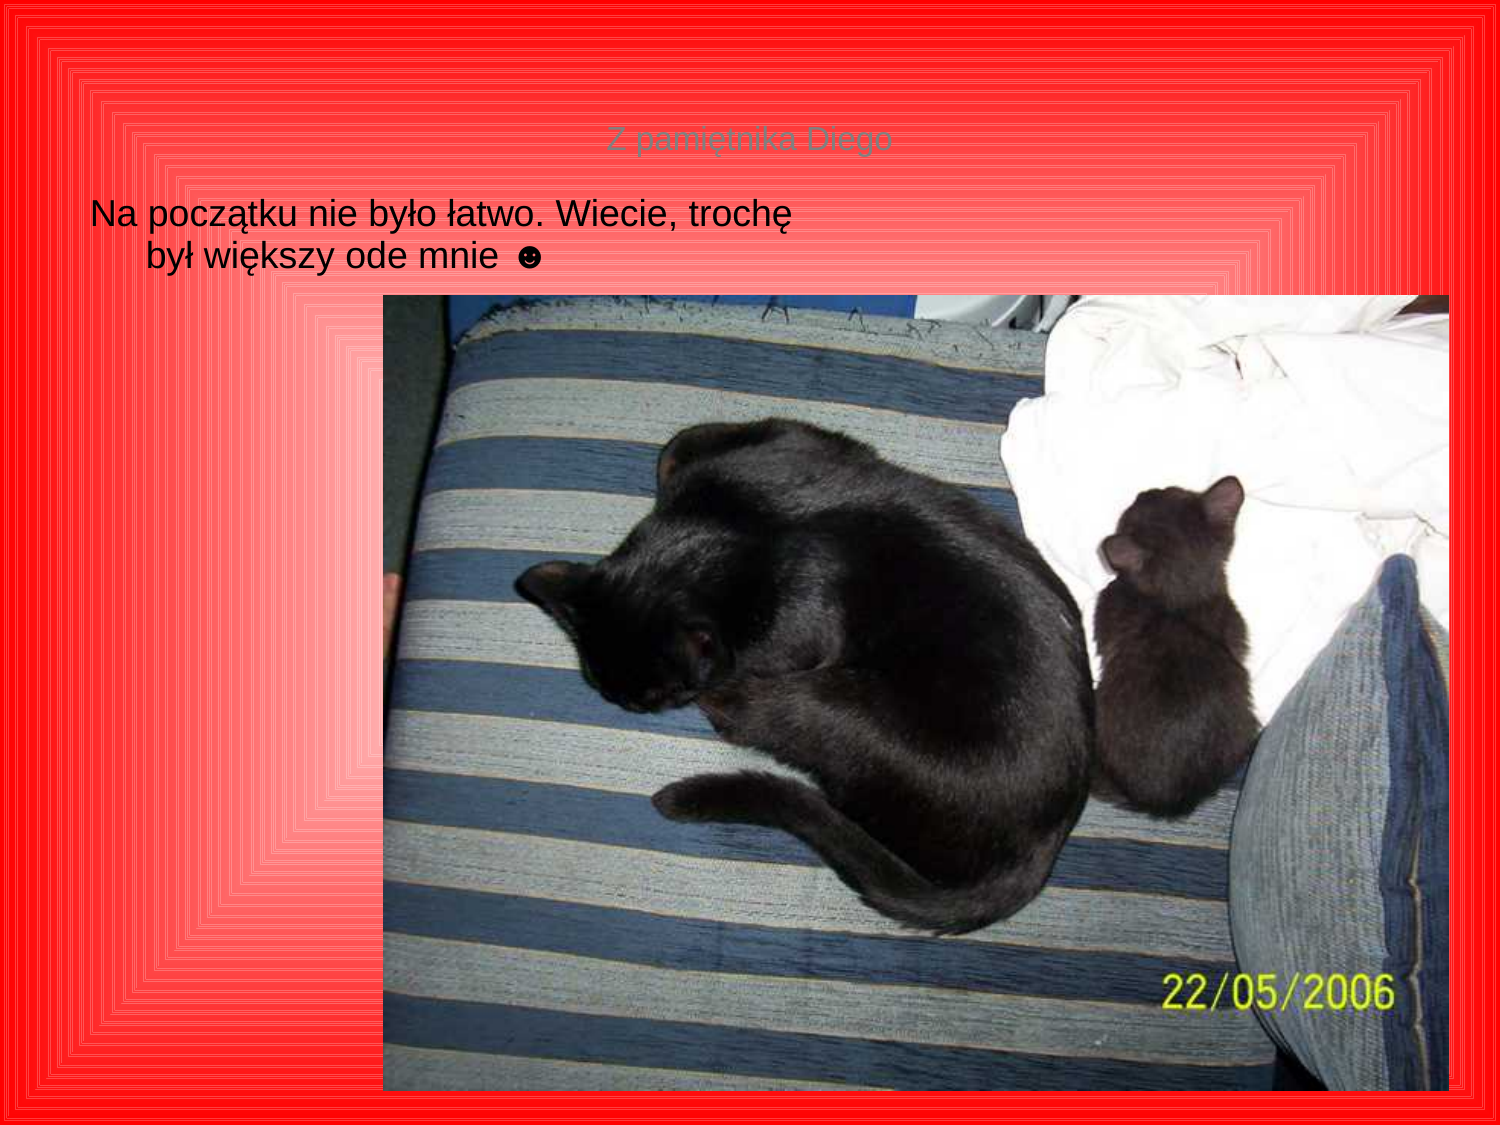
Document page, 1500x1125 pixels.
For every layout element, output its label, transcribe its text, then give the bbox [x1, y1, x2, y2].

list Na początku nie było łatwo. Wiecie, trochę był większy ode mnie ☻ [74, 184, 857, 351]
picture [383, 295, 1449, 1091]
title Z pamiętnika Diego [75, 45, 1426, 233]
